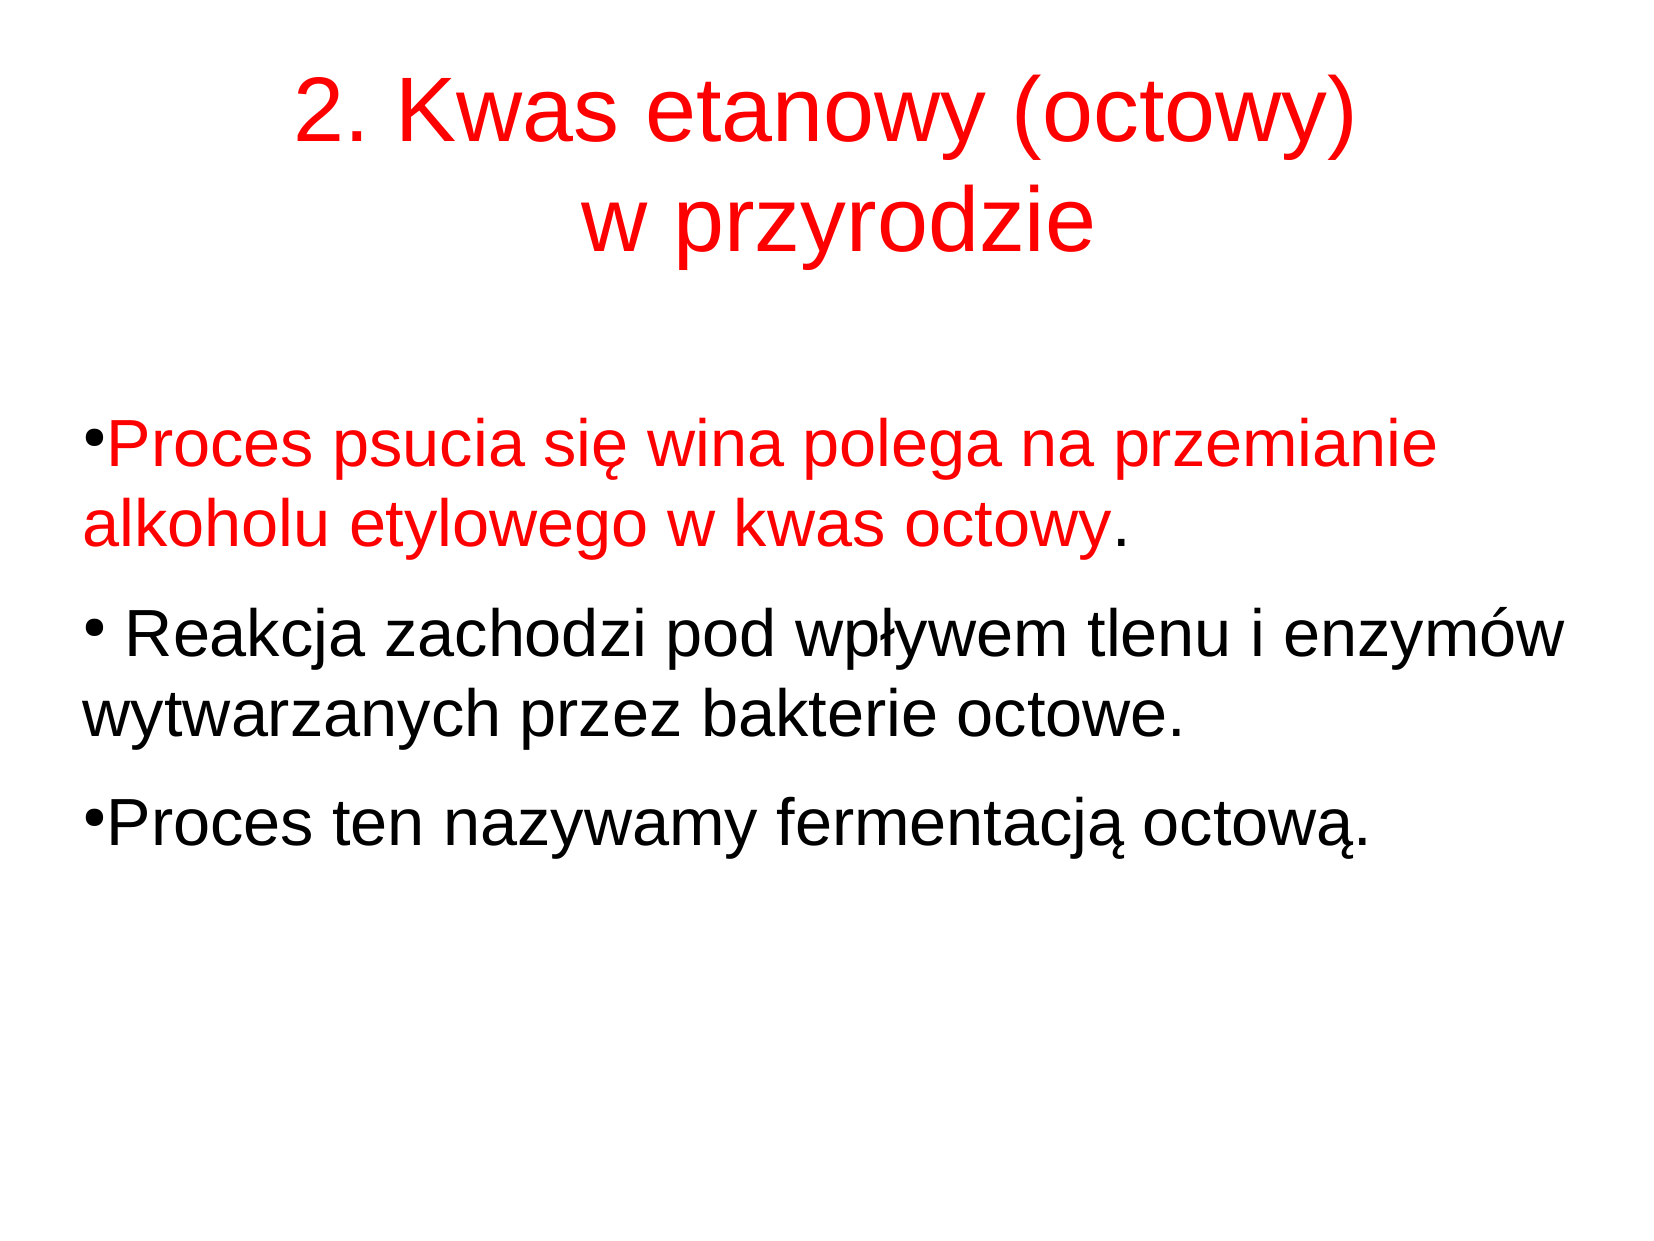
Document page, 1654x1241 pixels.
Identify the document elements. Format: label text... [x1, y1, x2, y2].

list Proces psucia się wina polega na przemianie alkoholu etylowego w kwas octowy. Reakcja zachodzi pod wpływem tlenu i enzymów wytwarzanych przez bakterie octowe. Proces ten nazywamy fermentacją octową. [82, 290, 1571, 1109]
title 2. Kwas etanowy (octowy) w przyrodzie [82, 49, 1571, 257]
